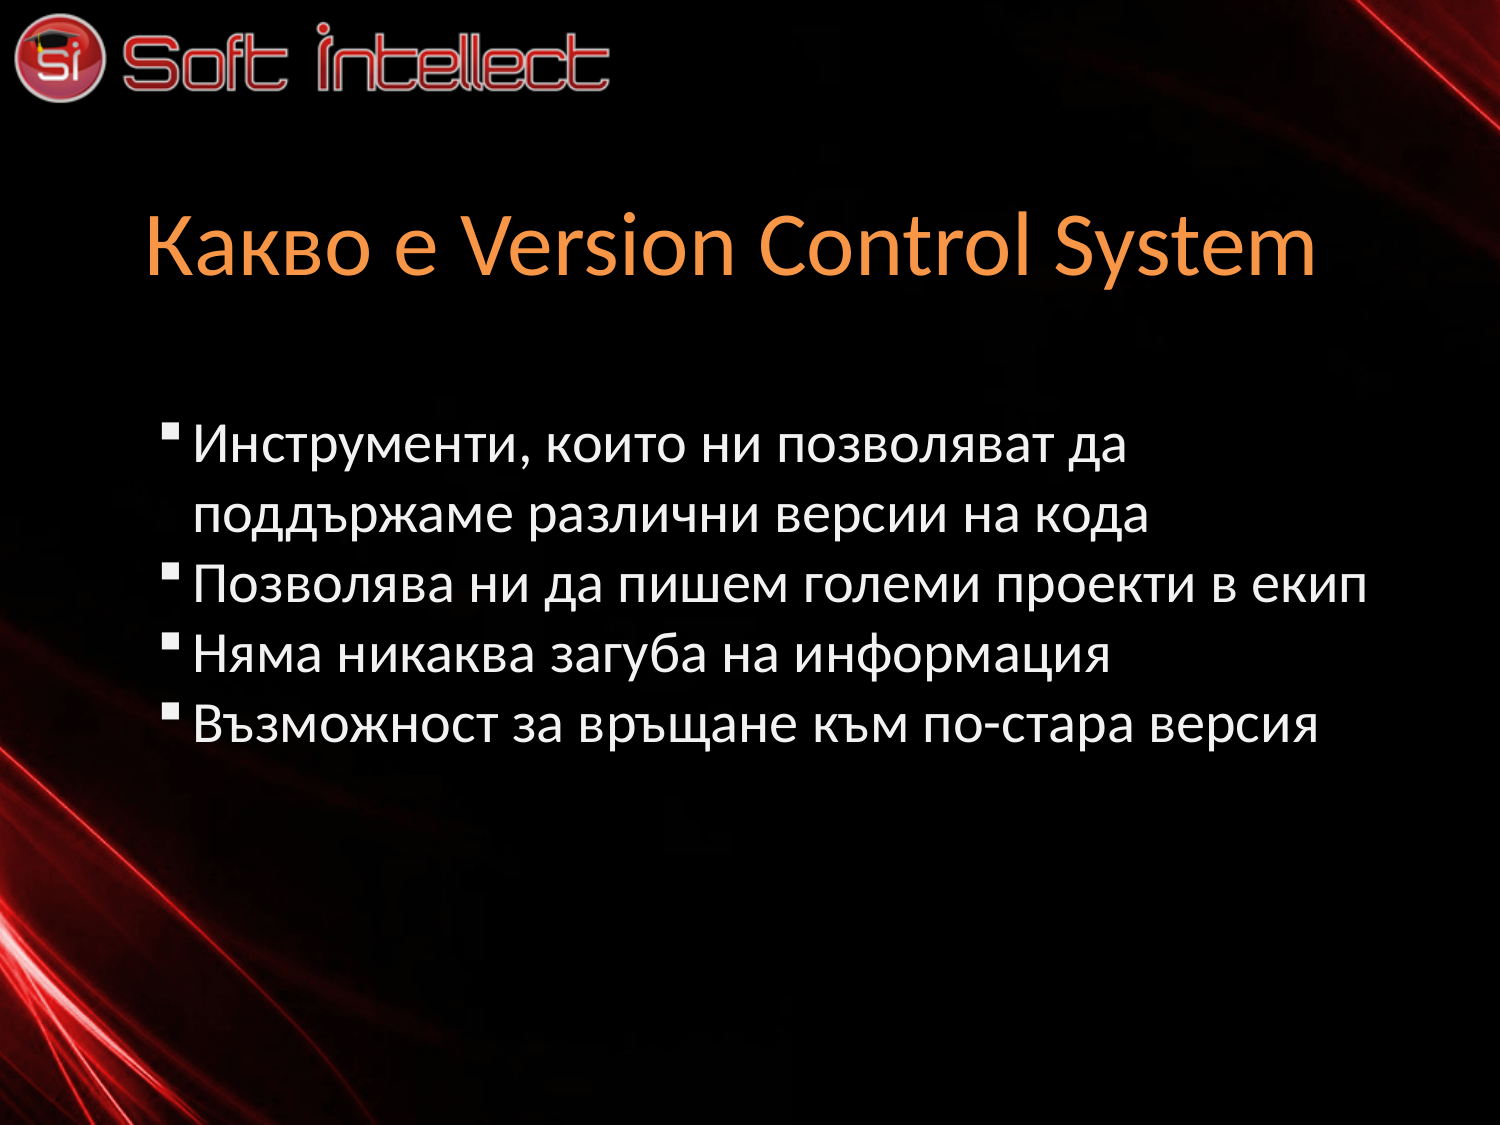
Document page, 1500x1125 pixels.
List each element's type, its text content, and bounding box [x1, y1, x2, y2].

text_box Какво е Version Control System [130, 145, 1480, 333]
picture [0, 0, 1500, 1125]
text_box Инструменти, които ни позволяват да поддържаме различни версии на кода Позволява ни да пишем големи проекти в екип Няма никаква загуба на информация Възможност за връщане към по-стара версия [142, 396, 1430, 1125]
